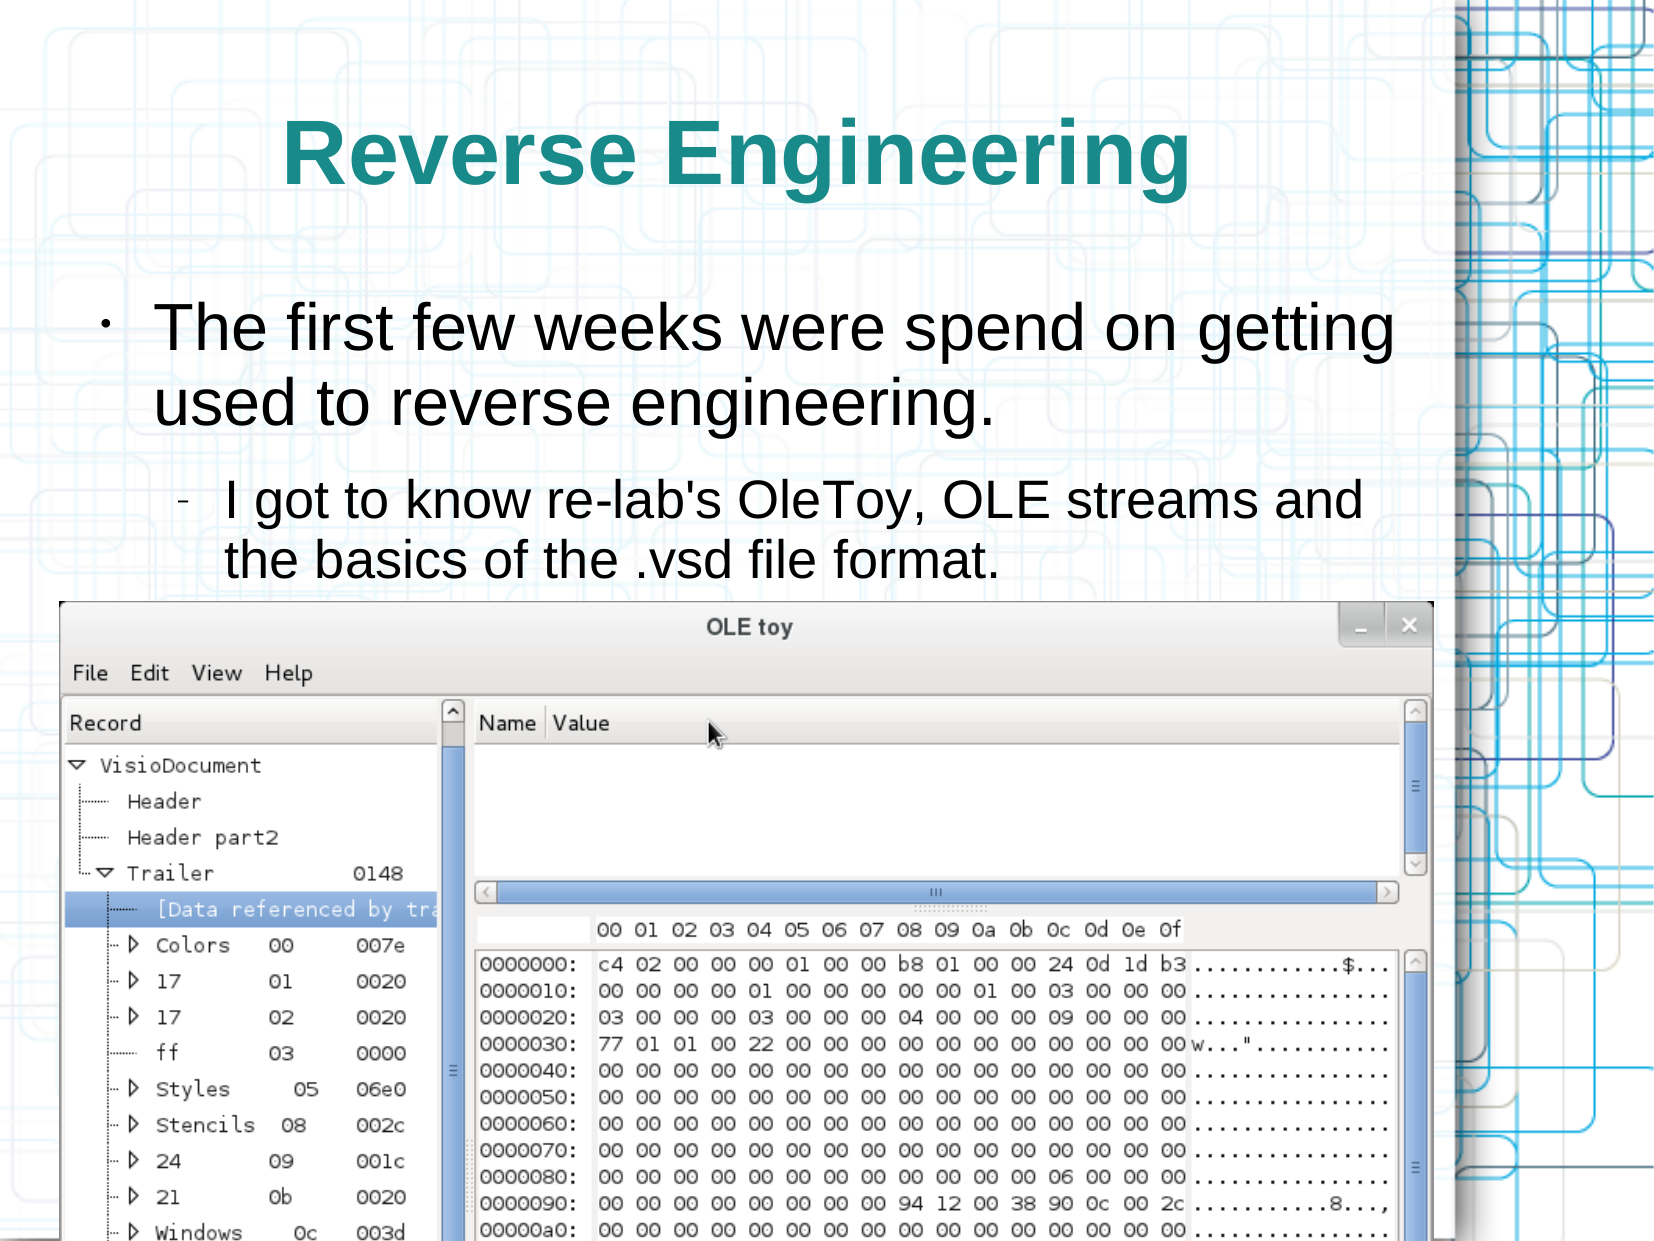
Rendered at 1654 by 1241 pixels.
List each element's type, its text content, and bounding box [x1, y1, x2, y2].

list The first few weeks were spend on getting used to reverse engineering. I got to know re-lab's OleToy, OLE streams and the basics of the .vsd file format. [82, 290, 1418, 601]
picture [0, 0, 1654, 1241]
title Reverse Engineering [59, 49, 1418, 257]
